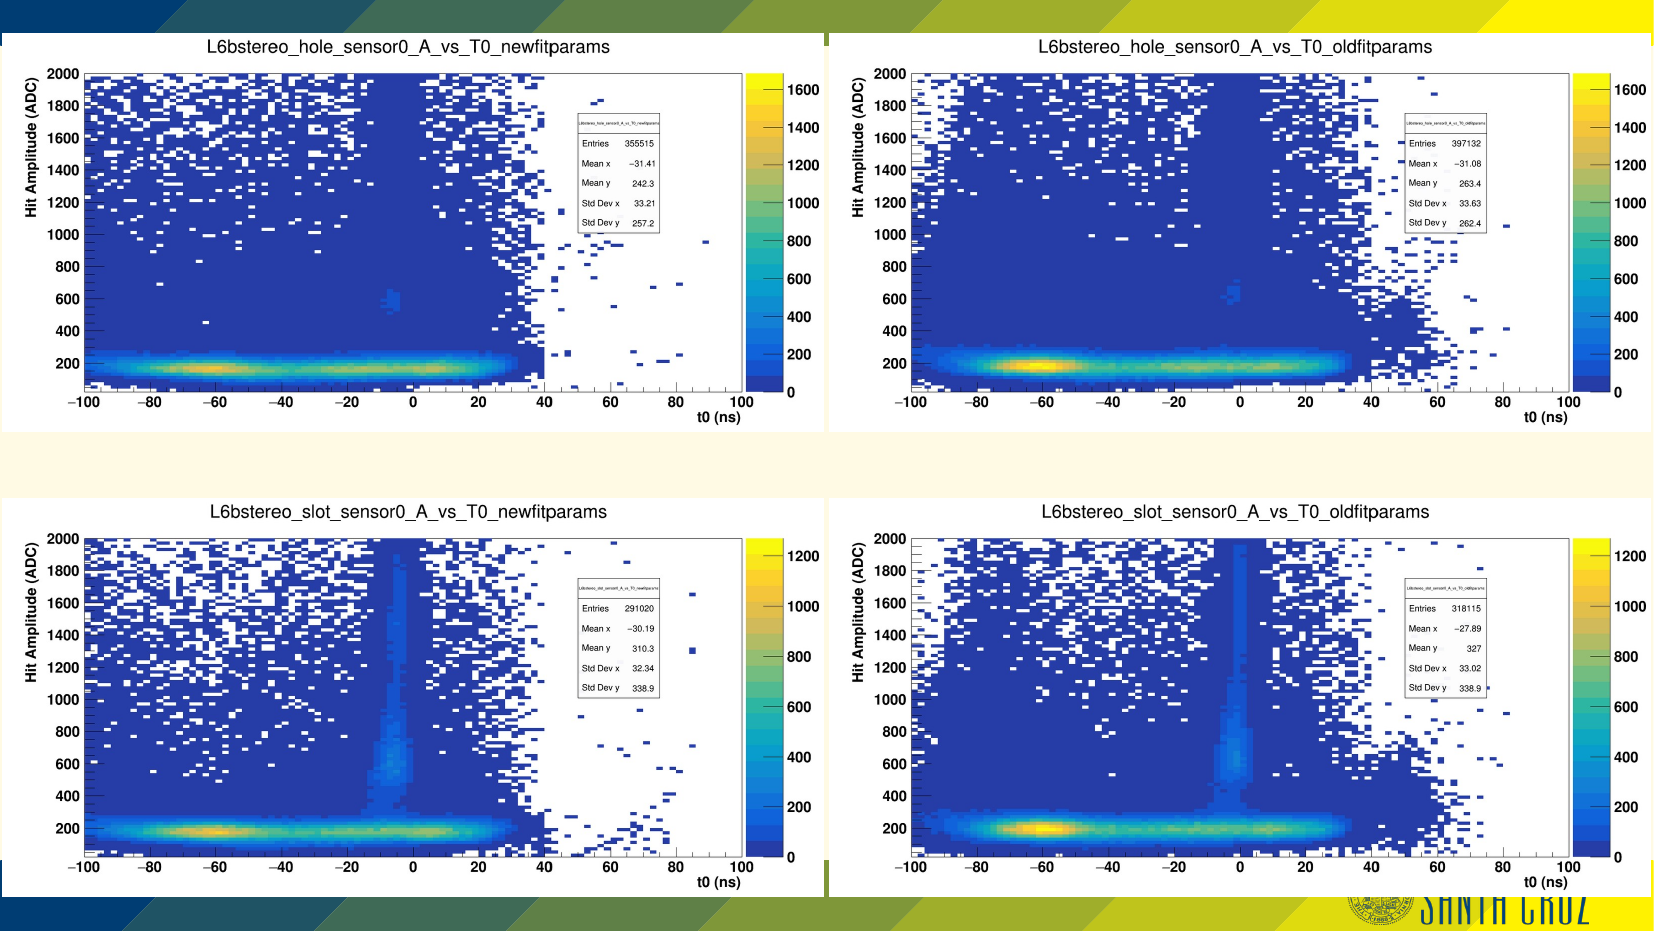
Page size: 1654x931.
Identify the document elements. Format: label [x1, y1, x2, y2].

picture [2, 33, 824, 432]
picture [829, 498, 1651, 925]
picture [2, 498, 824, 897]
picture [829, 33, 1651, 432]
